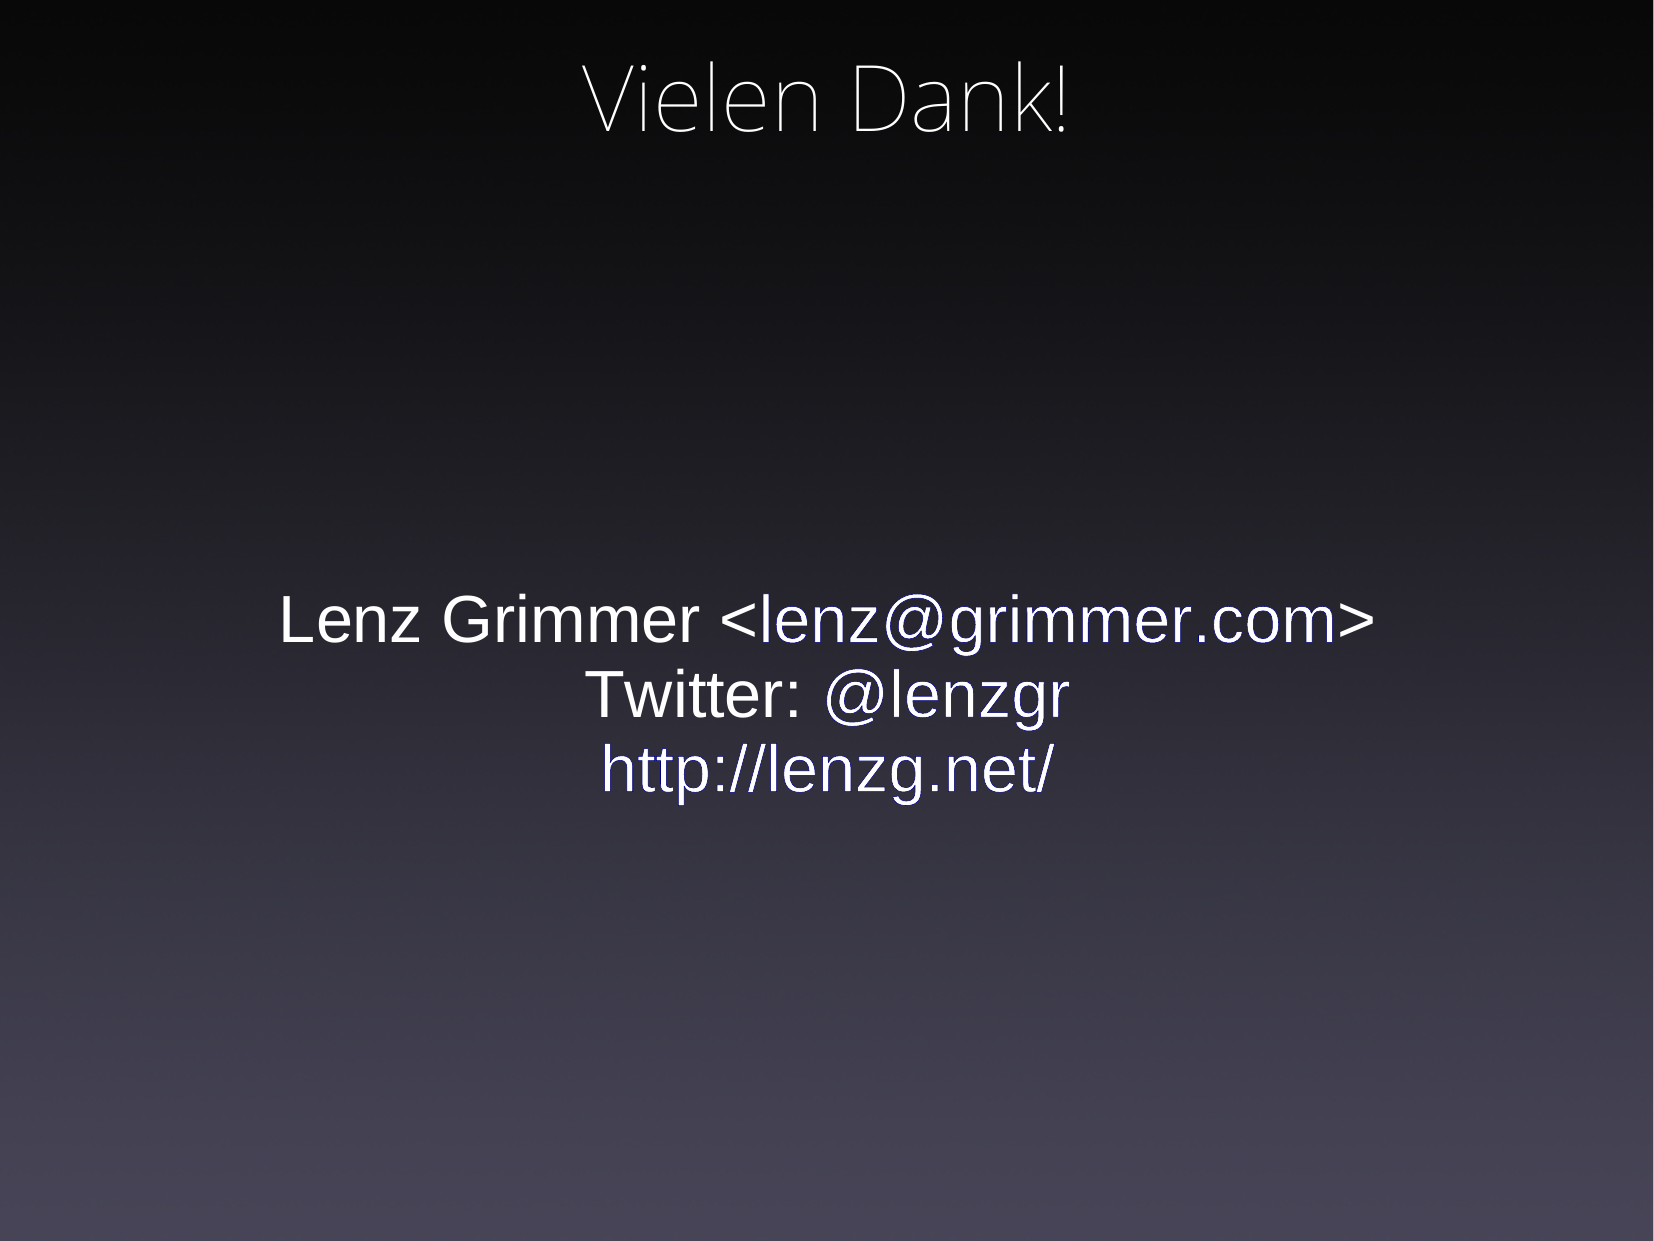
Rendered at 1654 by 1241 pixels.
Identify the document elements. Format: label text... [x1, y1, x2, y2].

picture [0, 0, 1654, 1241]
title Vielen Dank! [121, 41, 1534, 150]
subtitle Lenz Grimmer <lenz@grimmer.com> Twitter: @lenzgr http://lenzg.net/ [121, 206, 1534, 1182]
